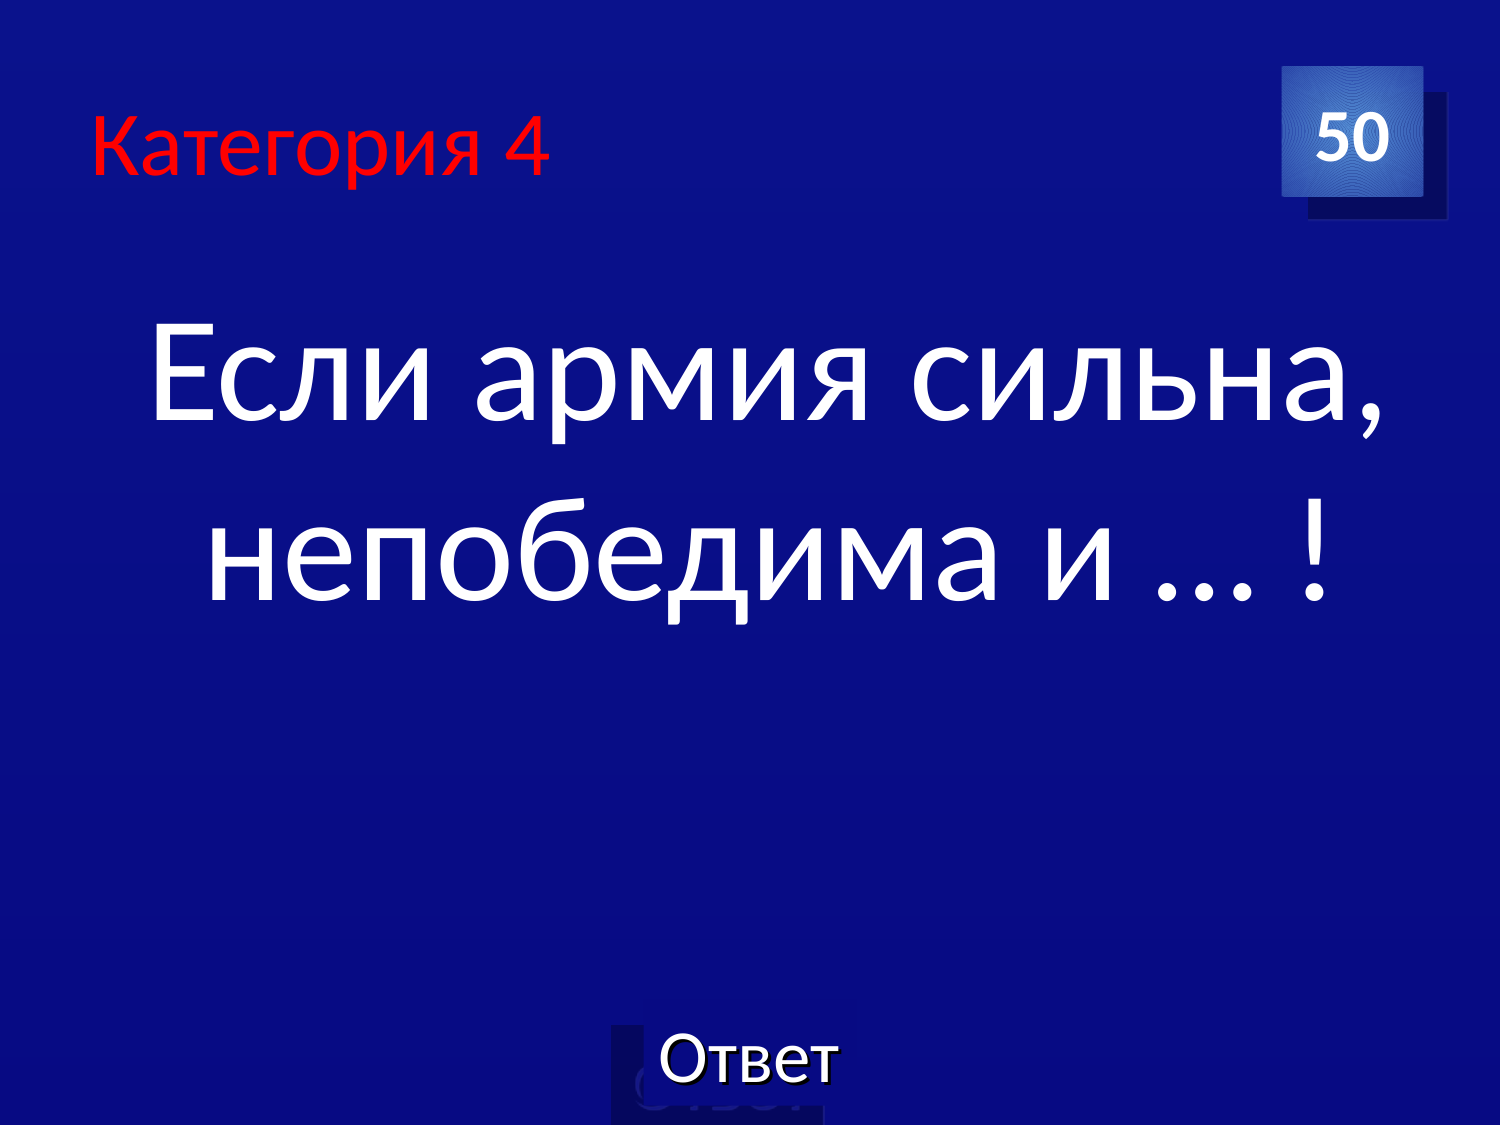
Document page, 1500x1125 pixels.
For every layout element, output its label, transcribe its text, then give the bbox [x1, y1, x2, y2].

list Если армия сильна, непобедима и … ! [75, 262, 1426, 870]
text_box 50 [1282, 66, 1423, 196]
title Категория 4 [75, 45, 1258, 233]
